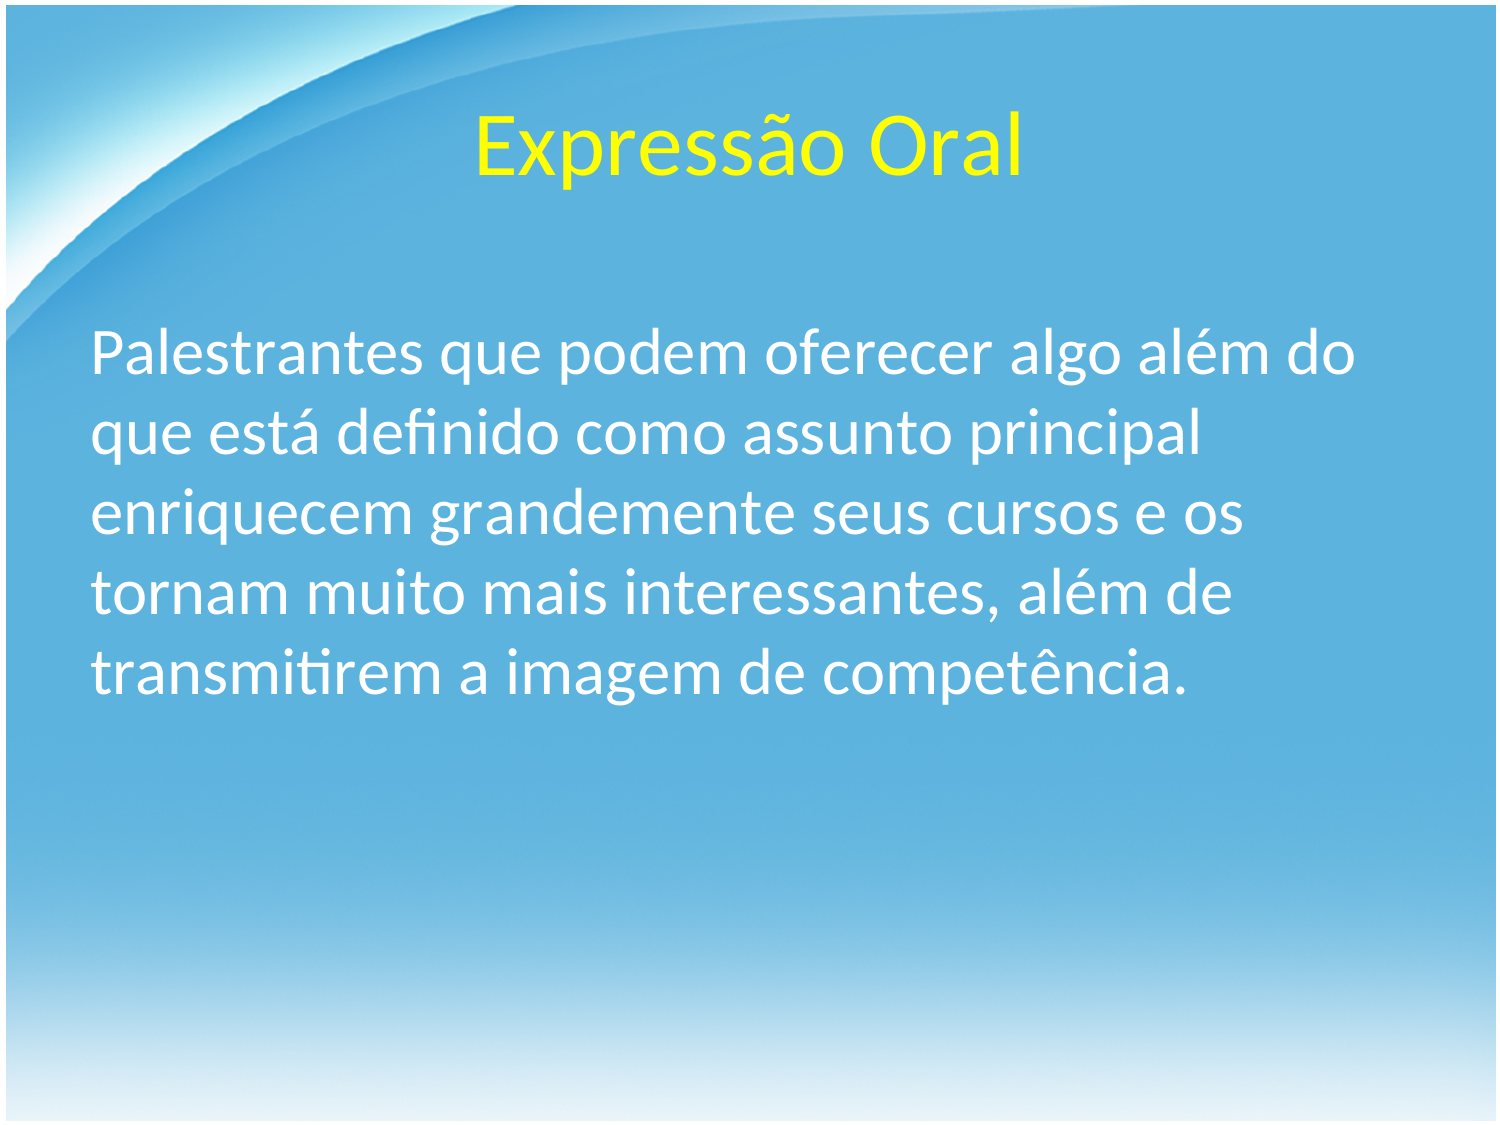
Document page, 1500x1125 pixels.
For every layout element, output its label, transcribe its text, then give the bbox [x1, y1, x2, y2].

text_box Palestrantes que podem oferecer algo além do que está definido como assunto principal enriquecem grandemente seus cursos e os tornam muito mais interessantes, além de transmitirem a imagem de competência. [75, 300, 1426, 1043]
picture [0, 0, 1500, 1125]
title Expressão Oral [75, 21, 1425, 257]
